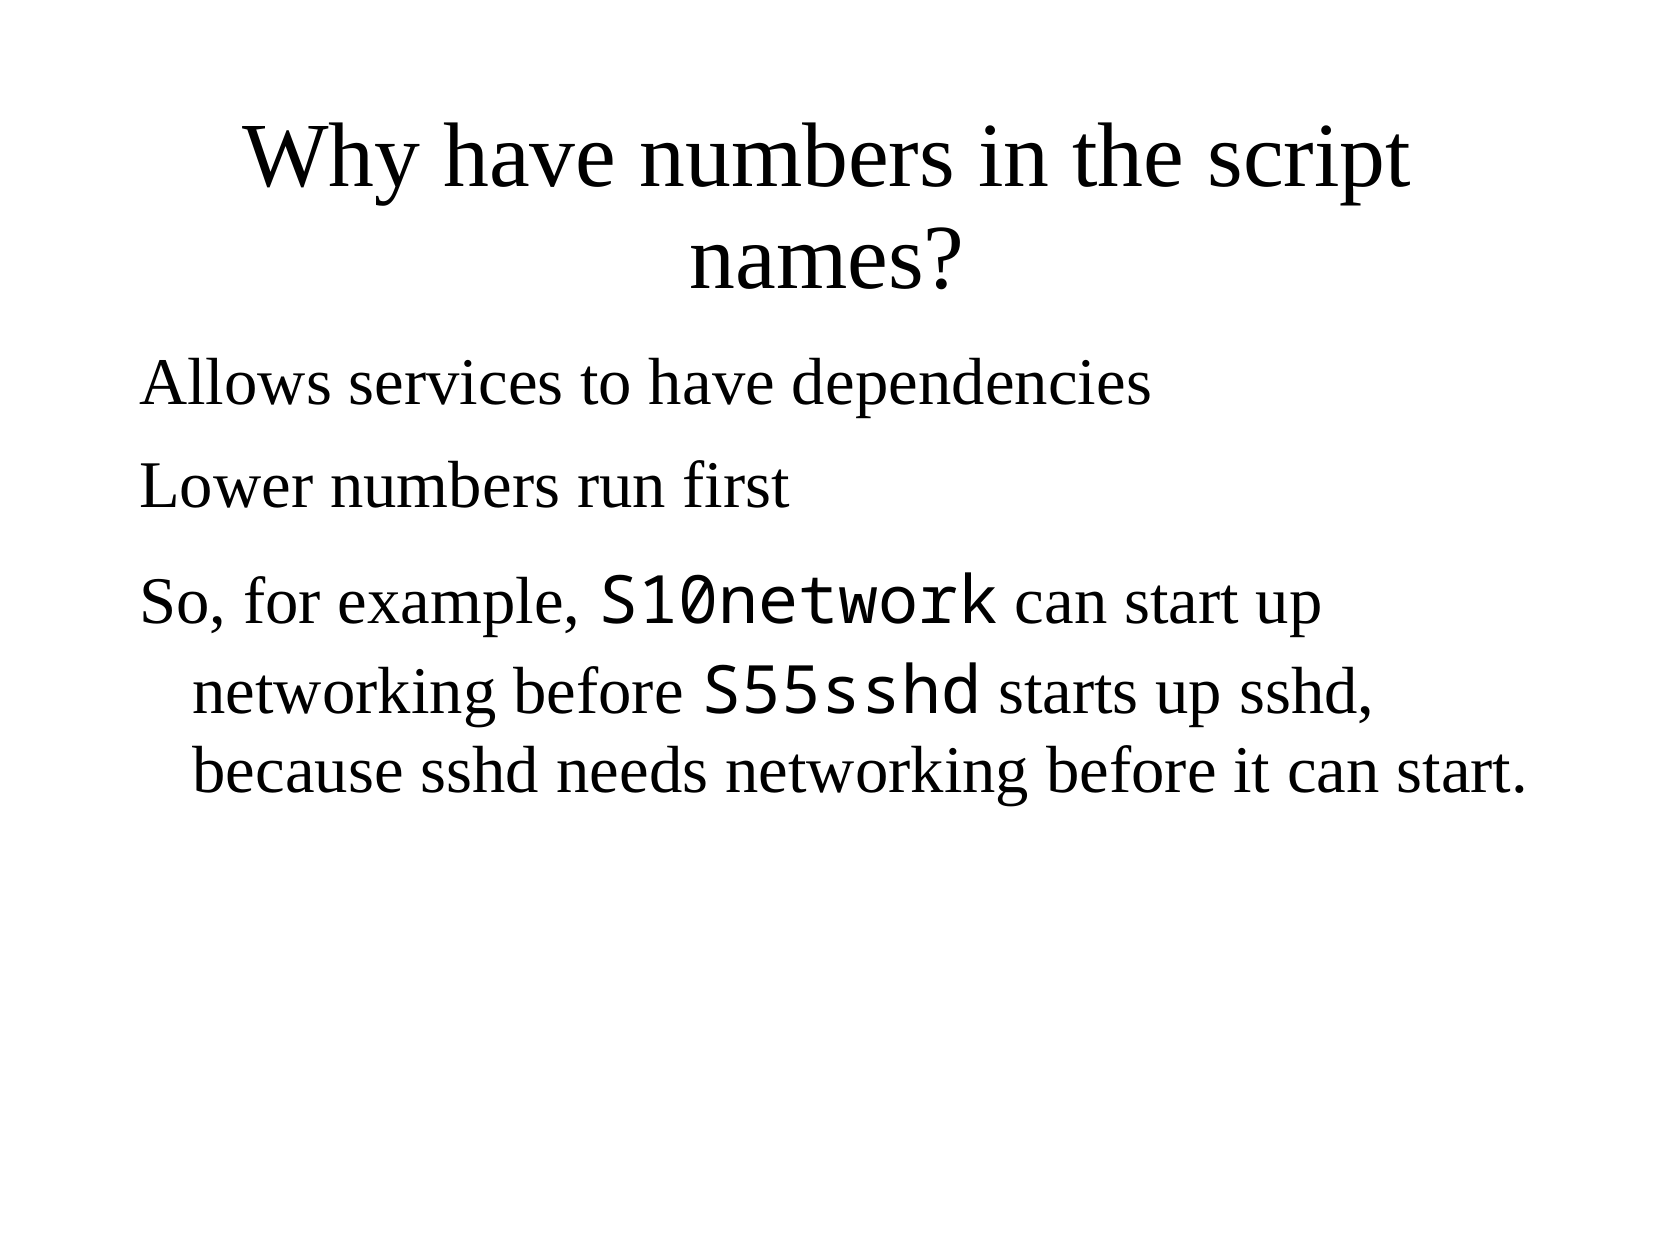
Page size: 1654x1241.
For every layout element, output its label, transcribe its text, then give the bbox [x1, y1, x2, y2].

title Why have numbers in the script names? [121, 79, 1534, 334]
list Allows services to have dependencies Lower numbers run first So, for example, S10network can start up networking before S55sshd starts up sshd, because sshd needs networking before it can start. [121, 344, 1534, 1127]
